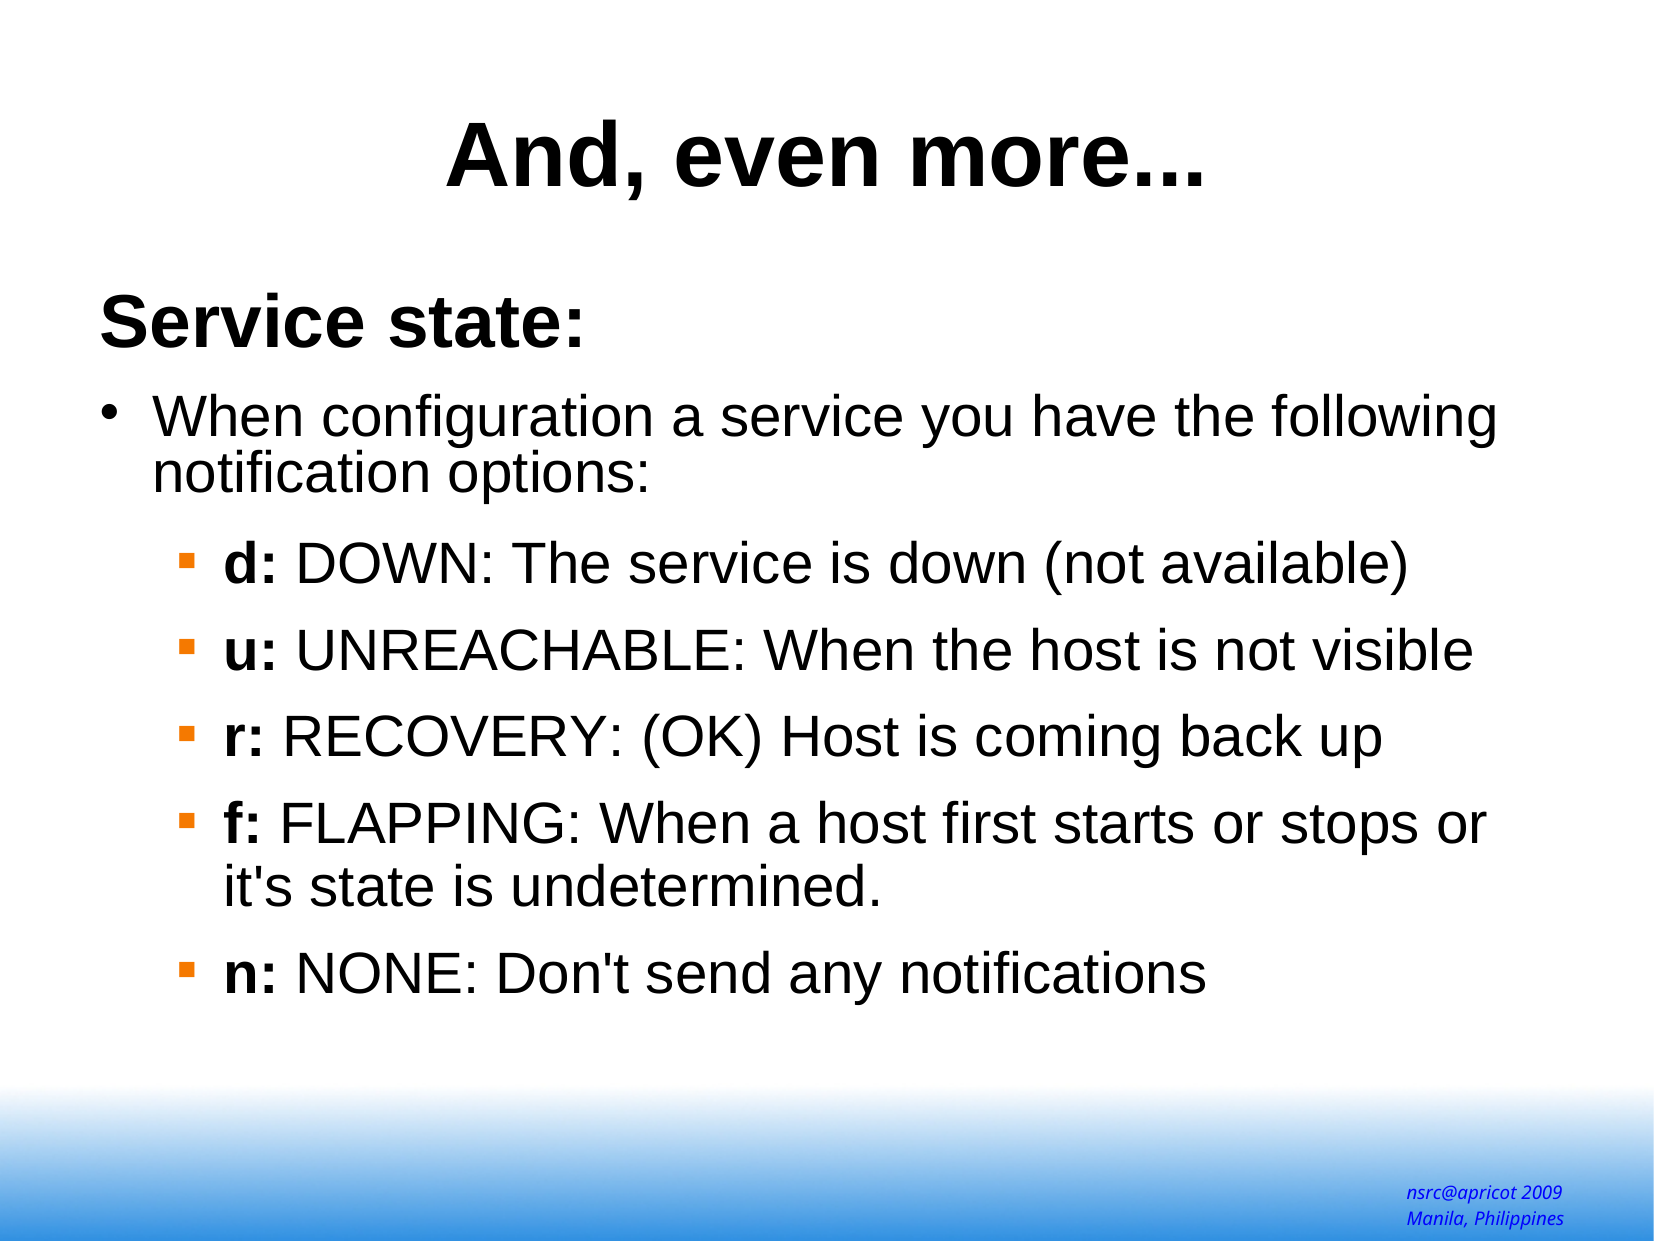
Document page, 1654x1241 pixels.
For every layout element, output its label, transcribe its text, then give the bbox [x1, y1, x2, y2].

picture [0, 1083, 1654, 1241]
title And, even more... [82, 49, 1571, 257]
list Service state: When configuration a service you have the following notification options: d: DOWN: The service is down (not available) u: UNREACHABLE: When the host is not visible r: RECOVERY: (OK) Host is coming back up f: FLAPPING: When a host first starts or stops or it's state is undetermined. n: NONE: Don't send any notifications [82, 290, 1571, 1210]
